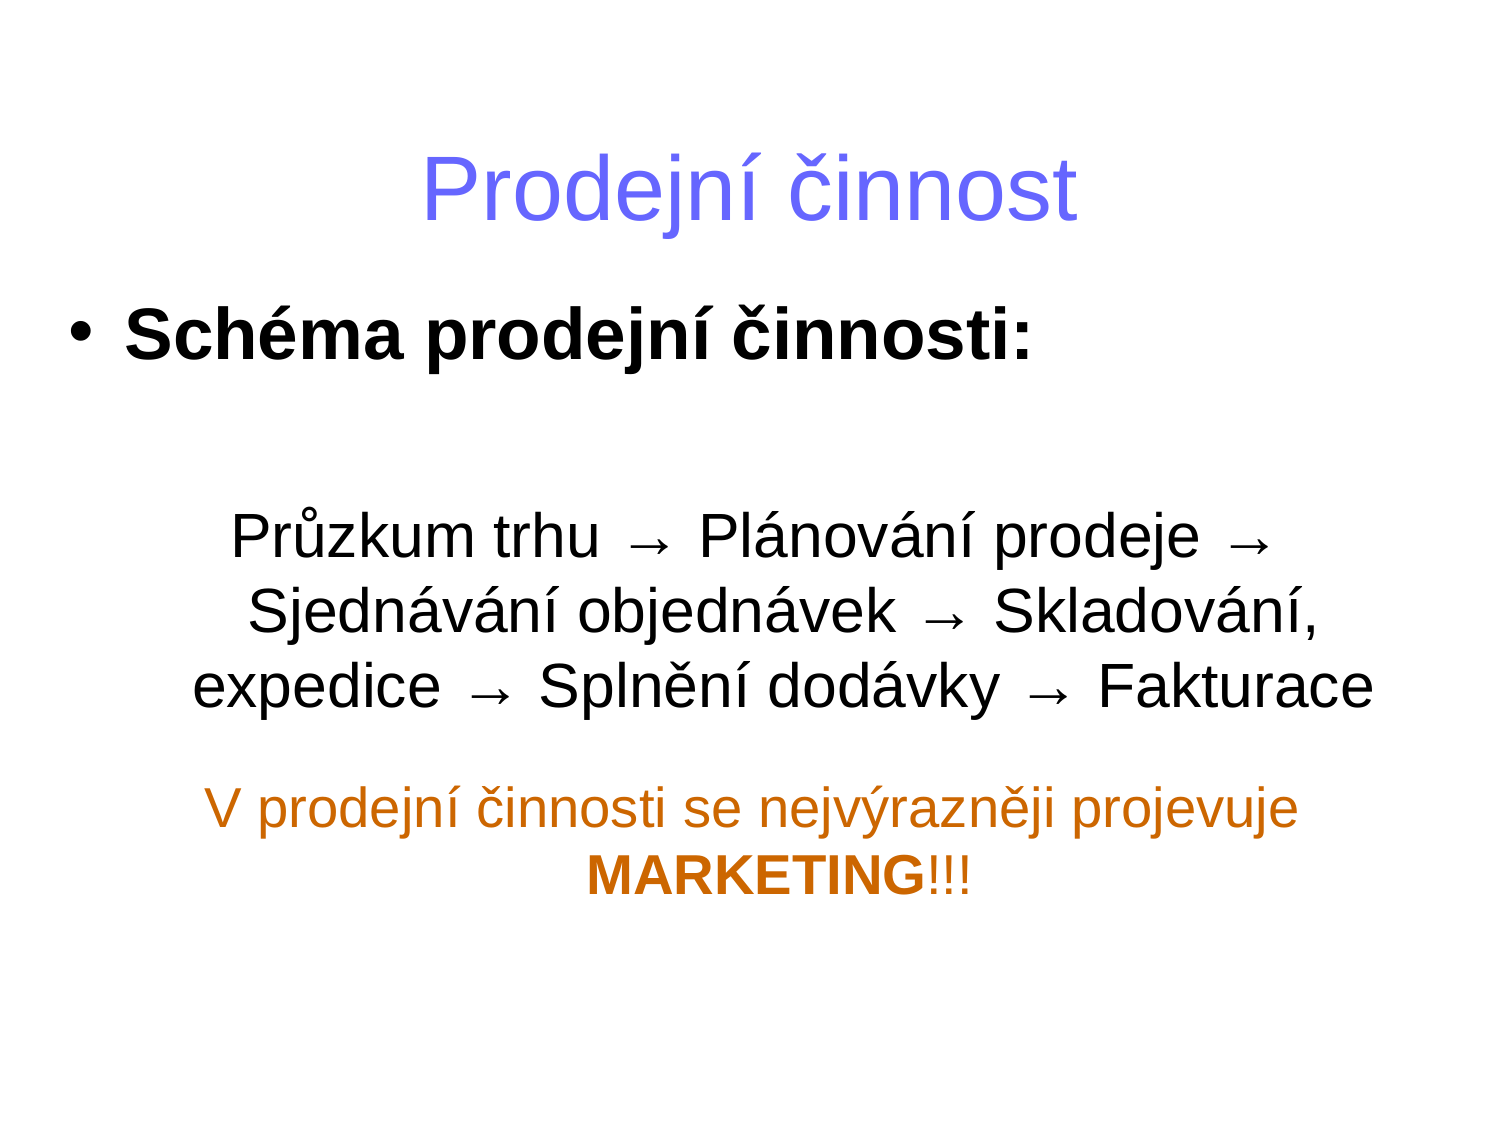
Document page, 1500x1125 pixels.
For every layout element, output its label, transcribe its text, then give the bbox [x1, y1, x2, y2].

title Prodejní činnost [75, 90, 1426, 278]
list Schéma prodejní činnosti: Průzkum trhu → Plánování prodeje → Sjednávání objednávek → Skladování, expedice → Splnění dodávky → Fakturace [53, 278, 1459, 799]
text_box V prodejní činnosti se nejvýrazněji projevuje MARKETING!!! [76, 763, 1427, 917]
